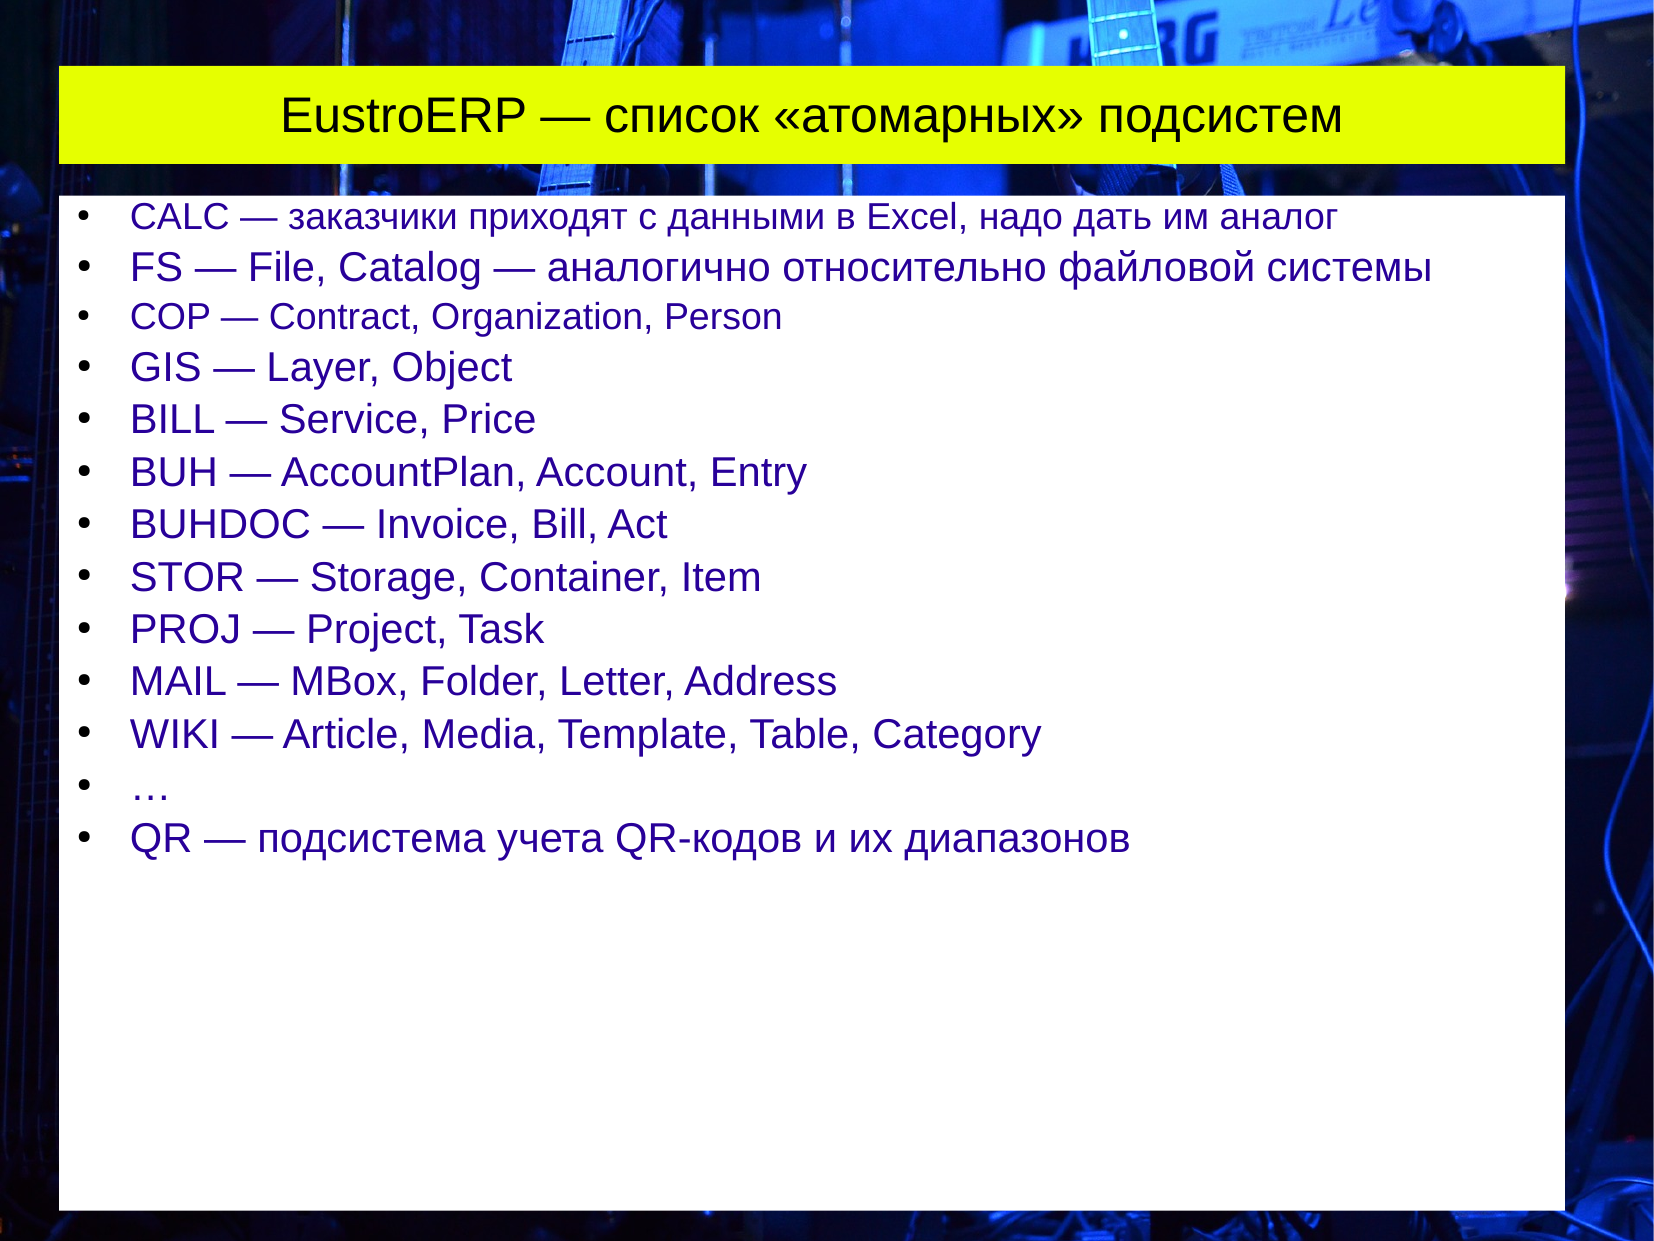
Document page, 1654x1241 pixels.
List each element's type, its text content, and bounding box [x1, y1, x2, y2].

picture [0, 0, 1654, 1241]
title EustroERP — список «атомарных» подсистем [59, 65, 1566, 164]
list CALC — заказчики приходят с данными в Excel, надо дать им аналог FS — File, Catalog — аналогично относительно файловой системы COP — Contract, Organization, Person GIS — Layer, Object BILL — Service, Price BUH — AccountPlan, Account, Entry BUHDOC — Invoice, Bill, Act STOR — Storage, Container, Item PROJ — Project, Task MAIL — MBox, Folder, Letter, Address WIKI — Article, Media, Template, Table, Category … QR — подсистема учета QR-кодов и их диапазонов [59, 195, 1565, 1211]
